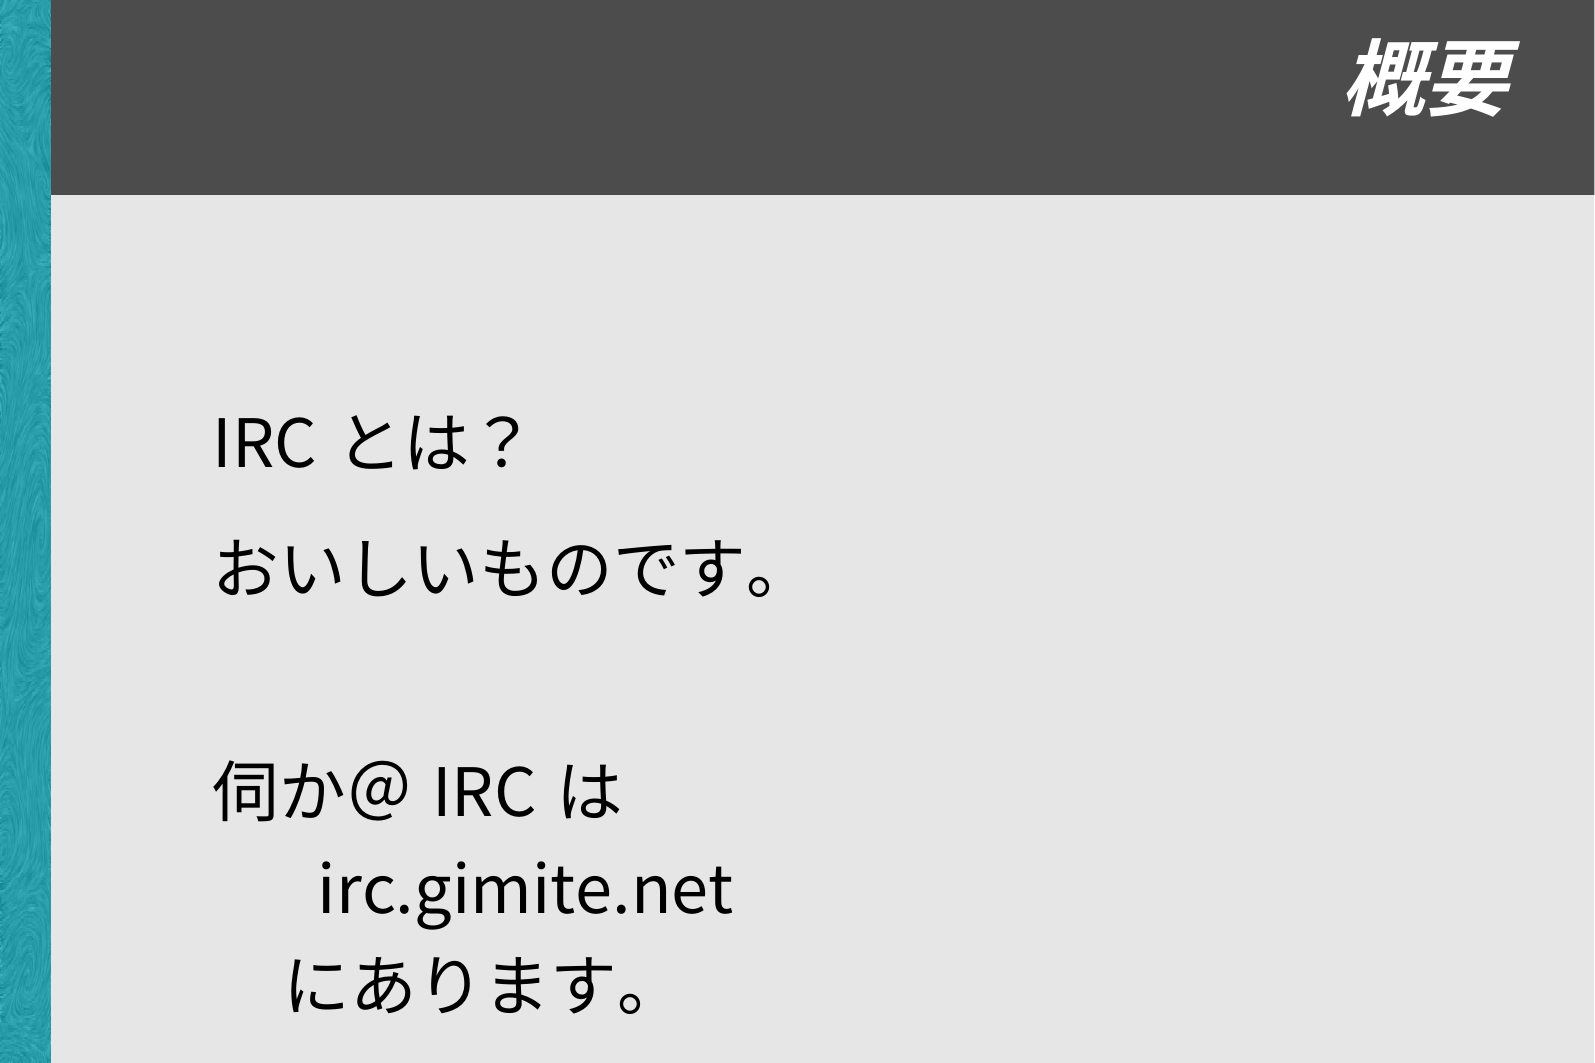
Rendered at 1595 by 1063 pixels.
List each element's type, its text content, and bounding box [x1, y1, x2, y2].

list IRCとは？ おいしいものです。 伺か＠IRCは irc.gimite.net にあります。 [200, 390, 1516, 990]
picture [0, 0, 51, 1063]
title 概要 [117, 35, 1509, 119]
